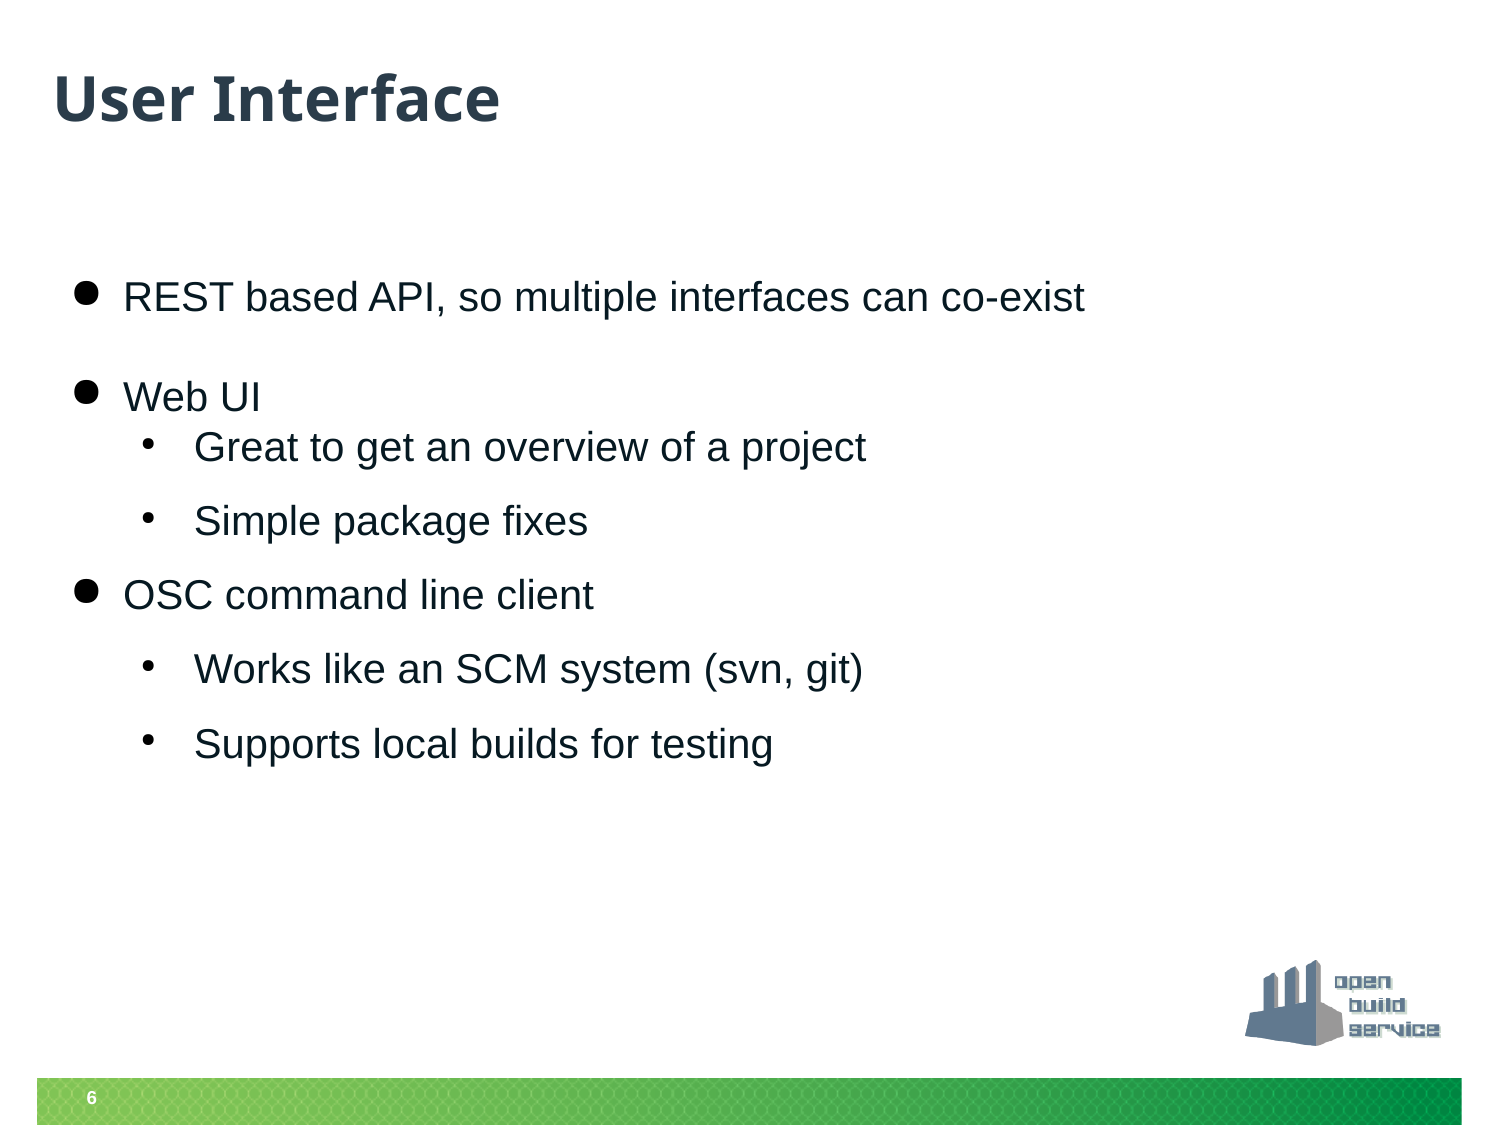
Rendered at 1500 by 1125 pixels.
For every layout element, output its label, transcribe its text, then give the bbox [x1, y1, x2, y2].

picture [1245, 960, 1441, 1046]
title User Interface [37, 51, 1388, 209]
list REST based API, so multiple interfaces can co-exist Web UI Great to get an overview of a project Simple package fixes OSC command line client Works like an SCM system (svn, git) Supports local builds for testing [37, 262, 1388, 1005]
picture [37, 1078, 1462, 1125]
